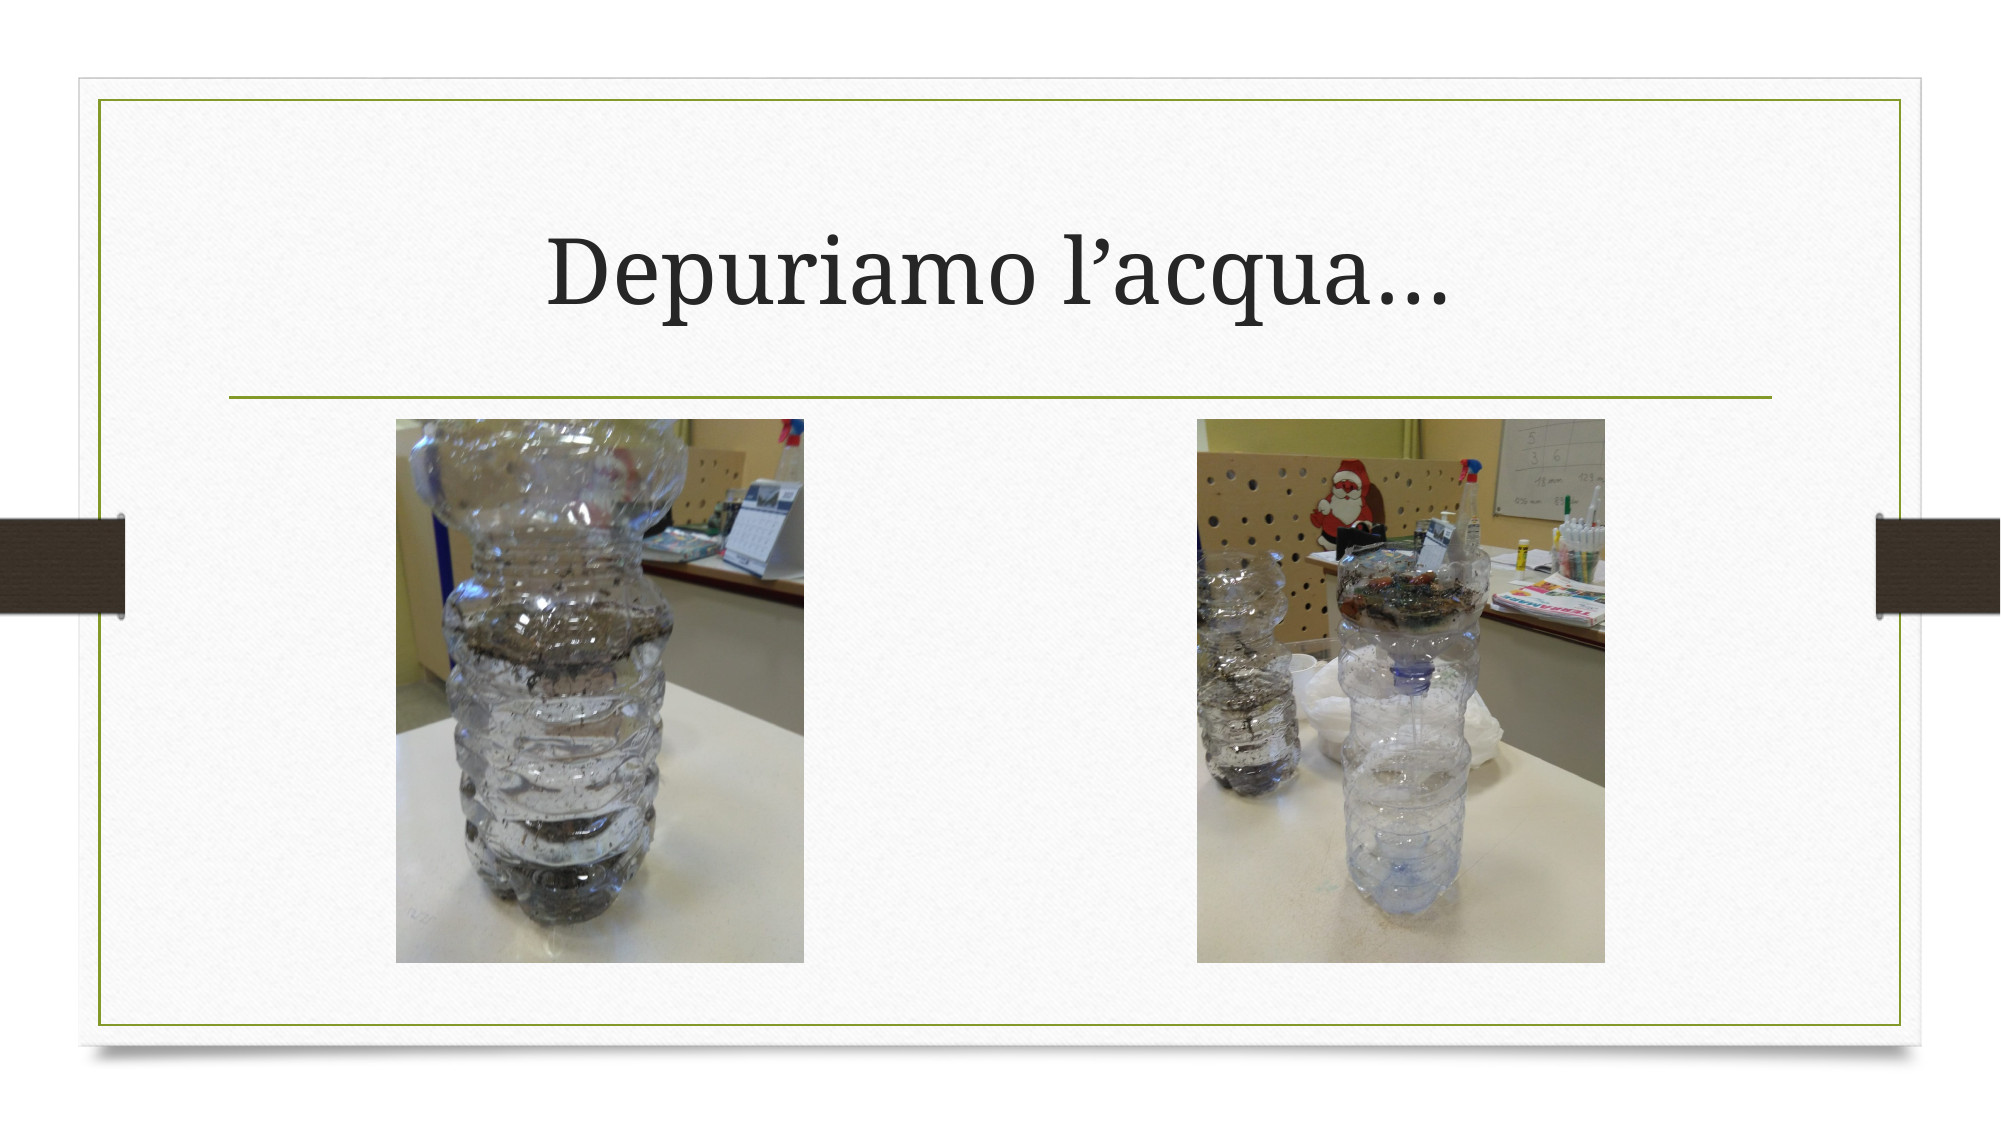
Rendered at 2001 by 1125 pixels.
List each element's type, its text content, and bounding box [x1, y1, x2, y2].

title Depuriamo l’acqua… [212, 161, 1788, 376]
picture [0, 0, 2001, 1125]
